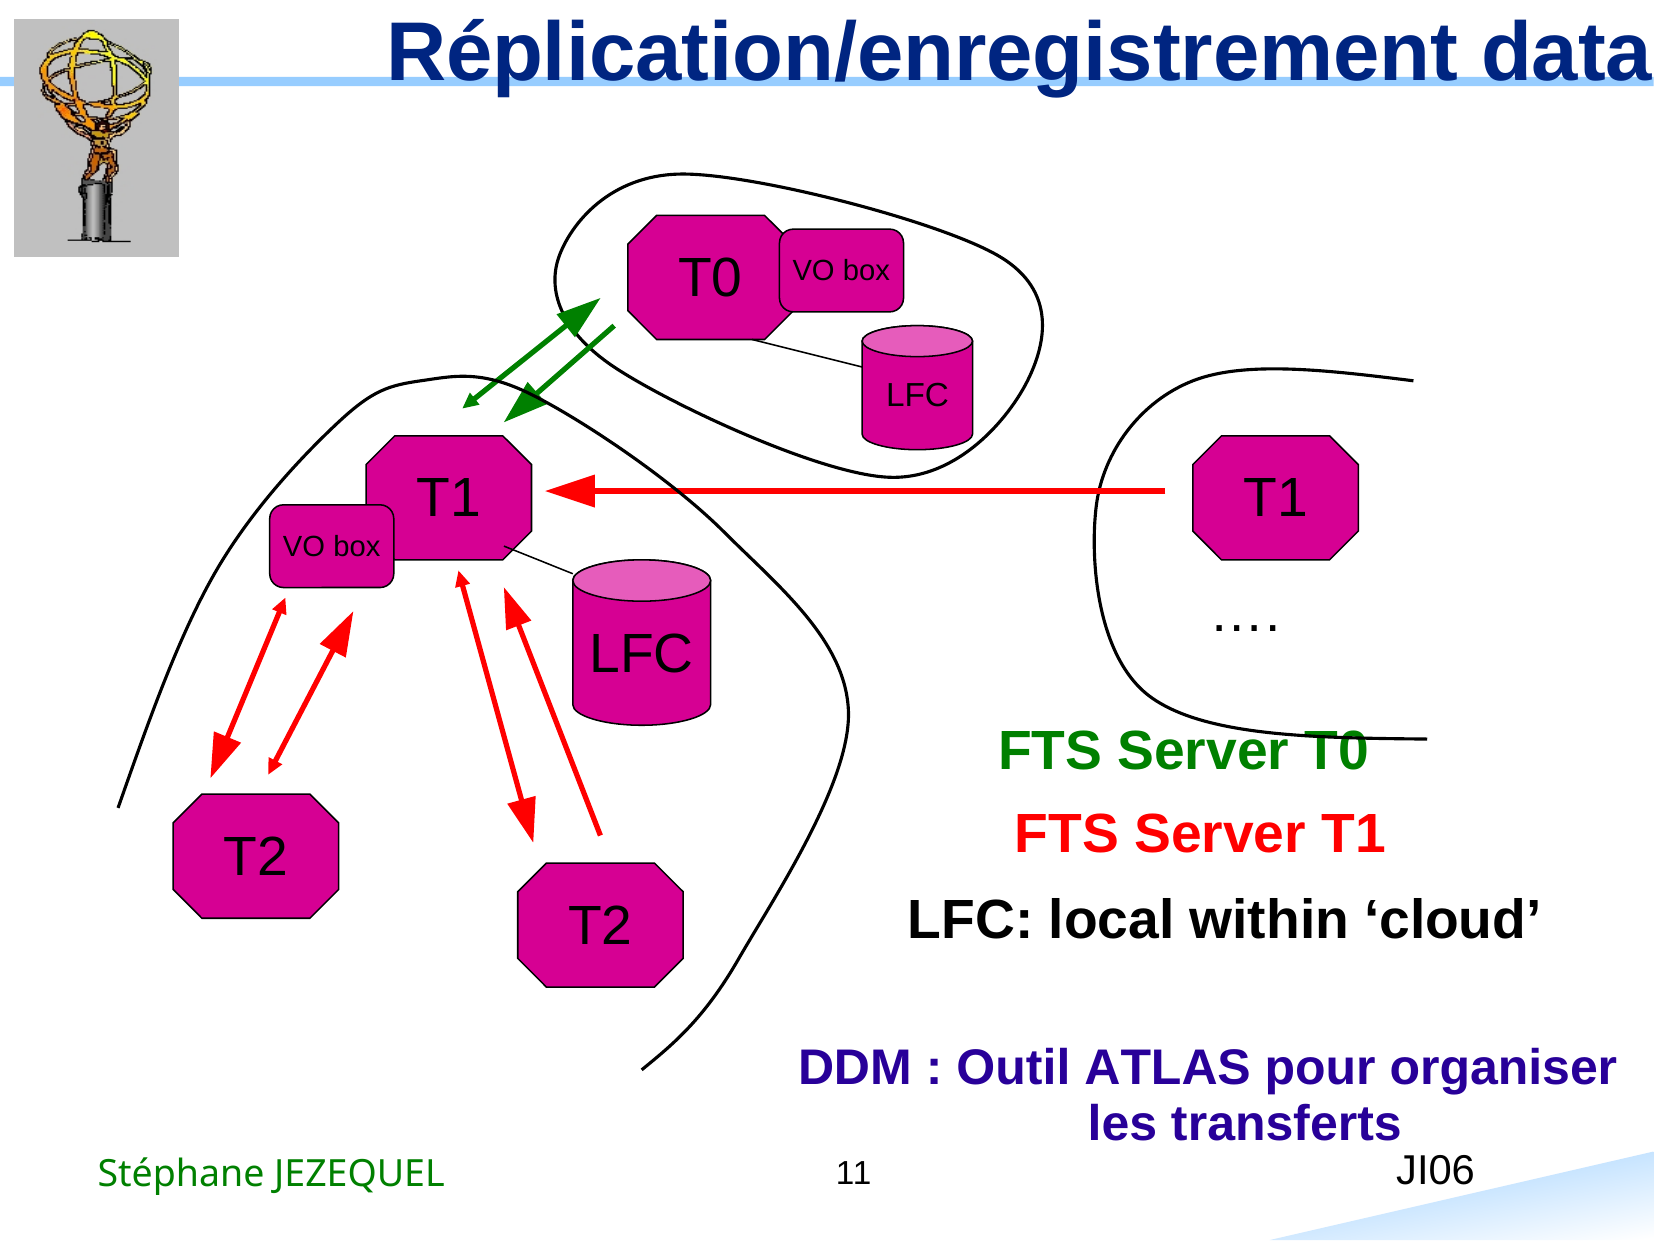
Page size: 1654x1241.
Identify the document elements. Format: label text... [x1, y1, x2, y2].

text_box VO box [779, 229, 904, 312]
picture [14, 19, 179, 257]
text_box FTS Server T0 [983, 711, 1385, 790]
text_box T1 [366, 435, 532, 560]
text_box …. [1194, 573, 1296, 651]
text_box T2 [517, 863, 684, 988]
text_box FTS Server T0 [1348, 740, 1359, 764]
text_box FTS Server T1 [1000, 794, 1402, 873]
text_box LFC: local within ‘cloud’ [893, 880, 1558, 959]
title Réplication/enregistrement data [85, 0, 1654, 104]
text_box LFC [572, 582, 711, 726]
text_box T0 [627, 215, 793, 340]
text_box FTS Server T0 [1183, 711, 1385, 736]
text_box VO box [269, 504, 394, 588]
text_box LFC [862, 343, 973, 450]
text_box T2 [173, 794, 339, 919]
text_box T1 [1192, 435, 1359, 560]
text_box DDM : Outil ATLAS pour organiser les transferts [798, 1039, 1619, 1154]
